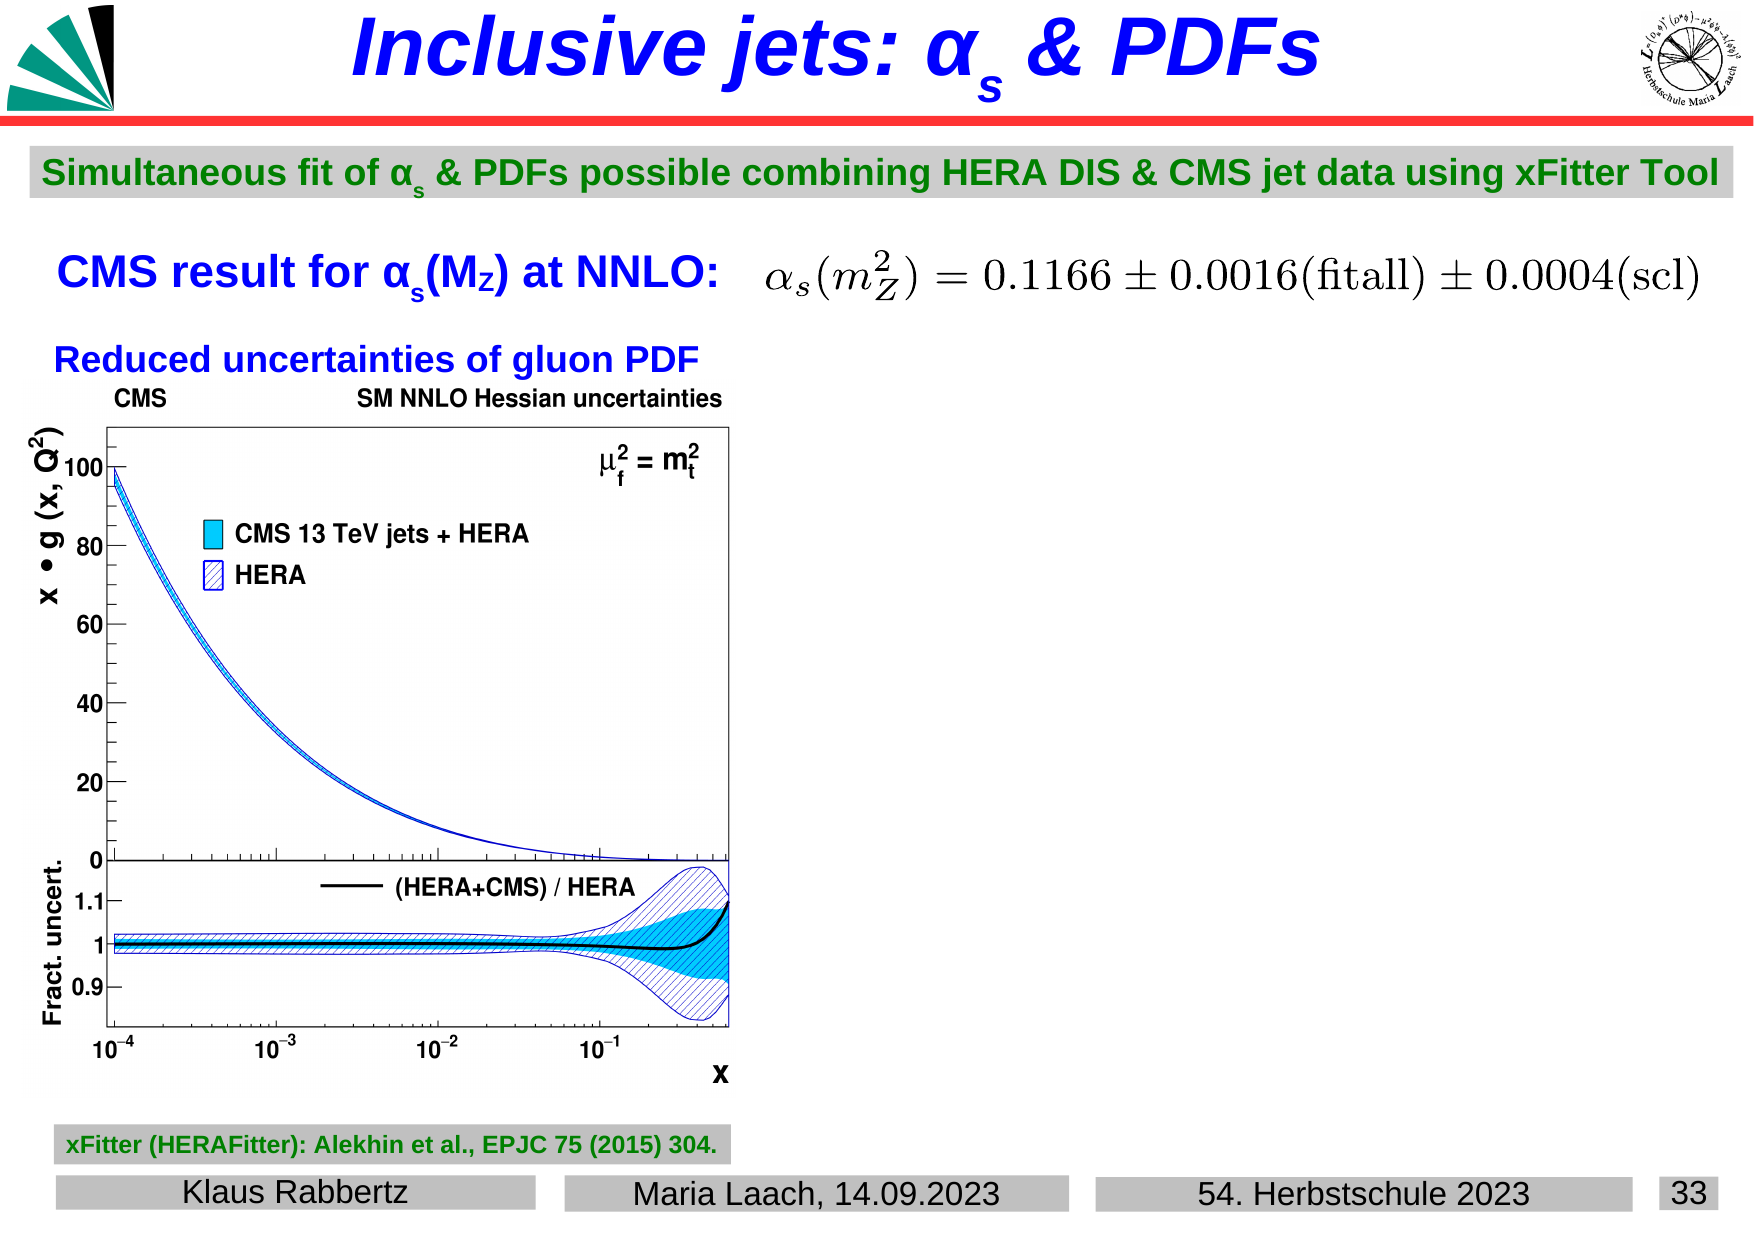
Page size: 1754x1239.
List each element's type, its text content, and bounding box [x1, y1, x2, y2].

picture [7, 5, 114, 112]
text_box Reduced uncertainties of gluon PDF [41, 332, 727, 391]
text_box Simultaneous fit of αs & PDFs possible combining HERA DIS & CMS jet data using xFitter Tool [29, 145, 1734, 198]
title Inclusive jets: αs & PDFs [129, 0, 1545, 114]
picture [764, 250, 1703, 301]
text_box xFitter (HERAFitter): Alekhin et al., EPJC 75 (2015) 304. [53, 1124, 731, 1165]
picture [21, 379, 736, 1098]
text_box CMS result for αs(MZ) at NNLO: [44, 240, 755, 312]
picture [1641, 11, 1741, 106]
